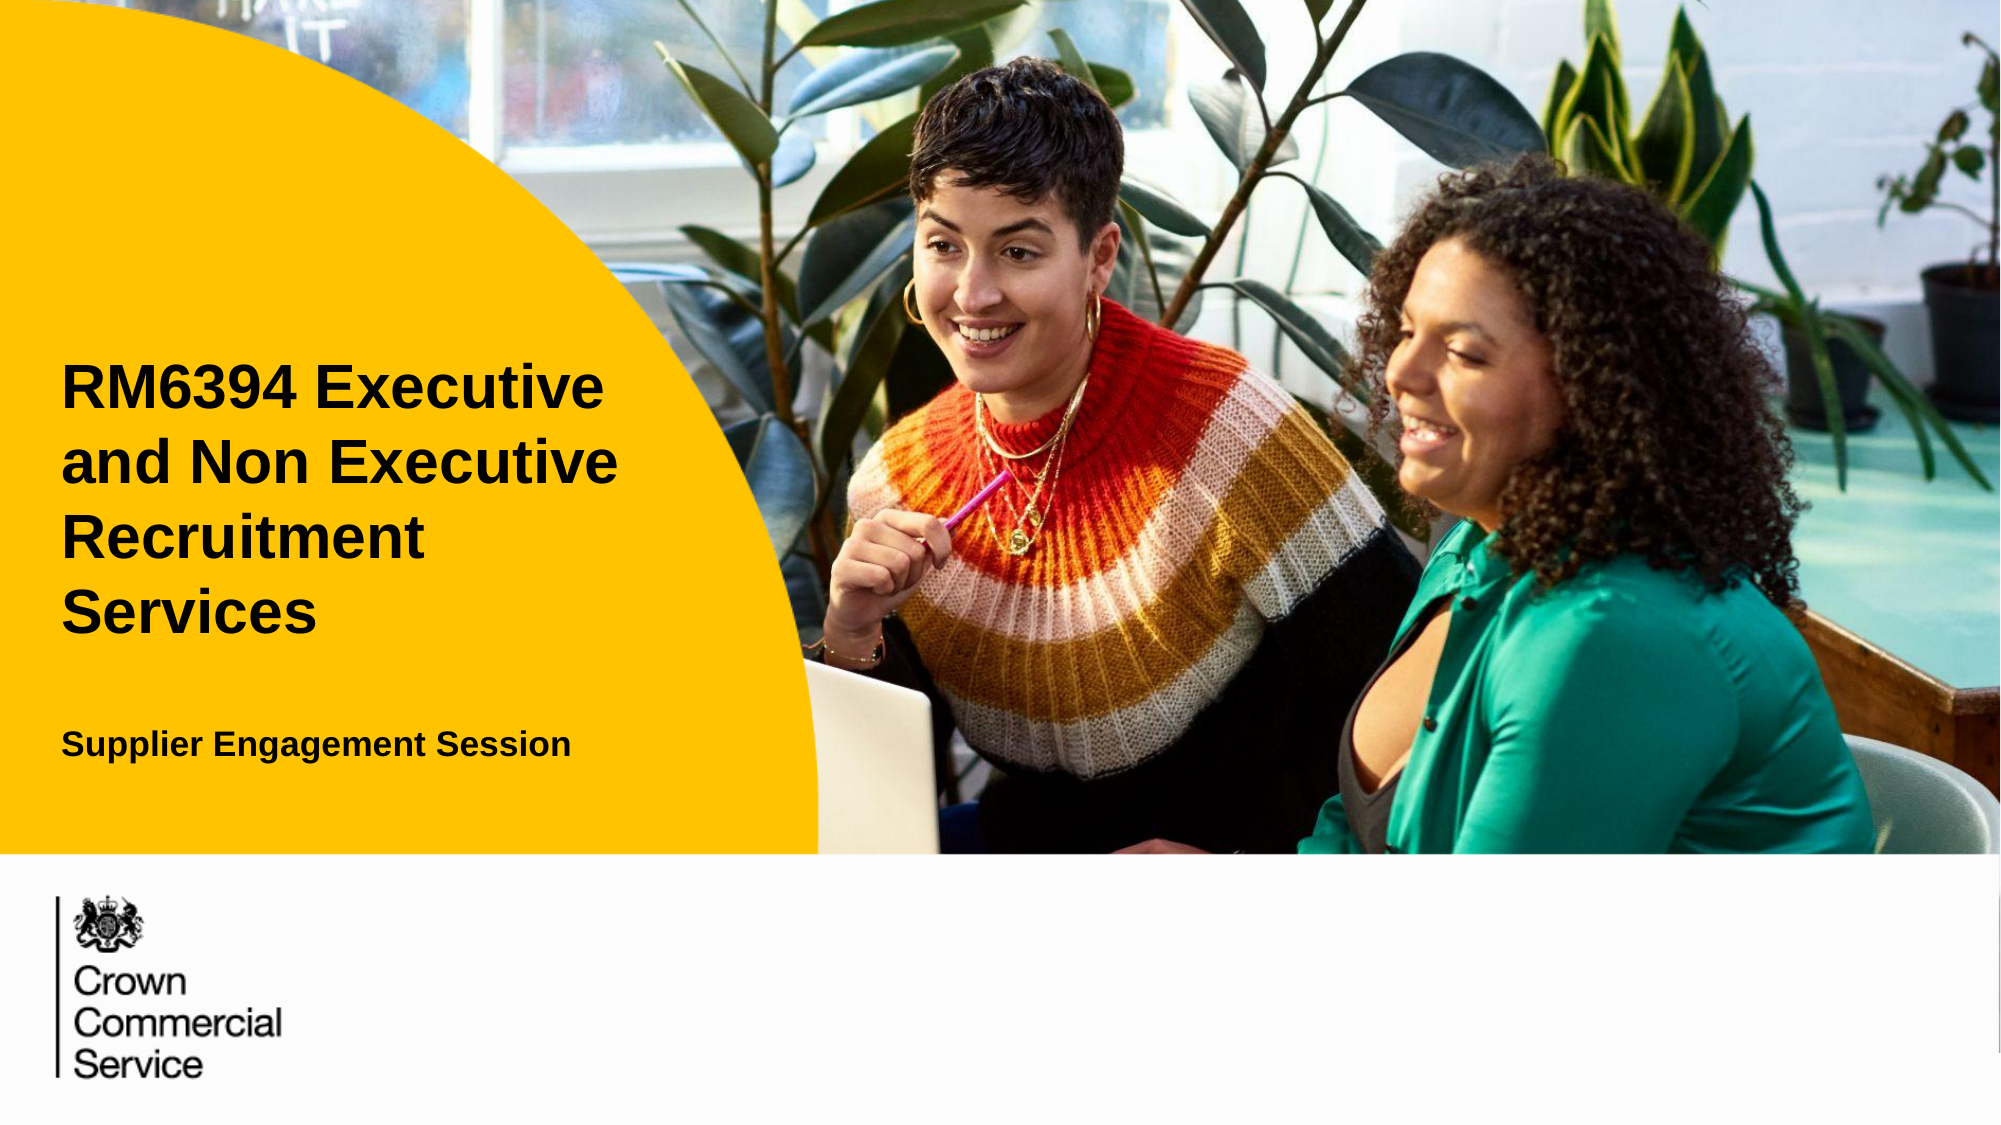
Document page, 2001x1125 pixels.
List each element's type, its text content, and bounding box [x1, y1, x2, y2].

text_box RM6394 Executive and Non Executive Recruitment Services Supplier Engagement Session [61, 346, 678, 695]
